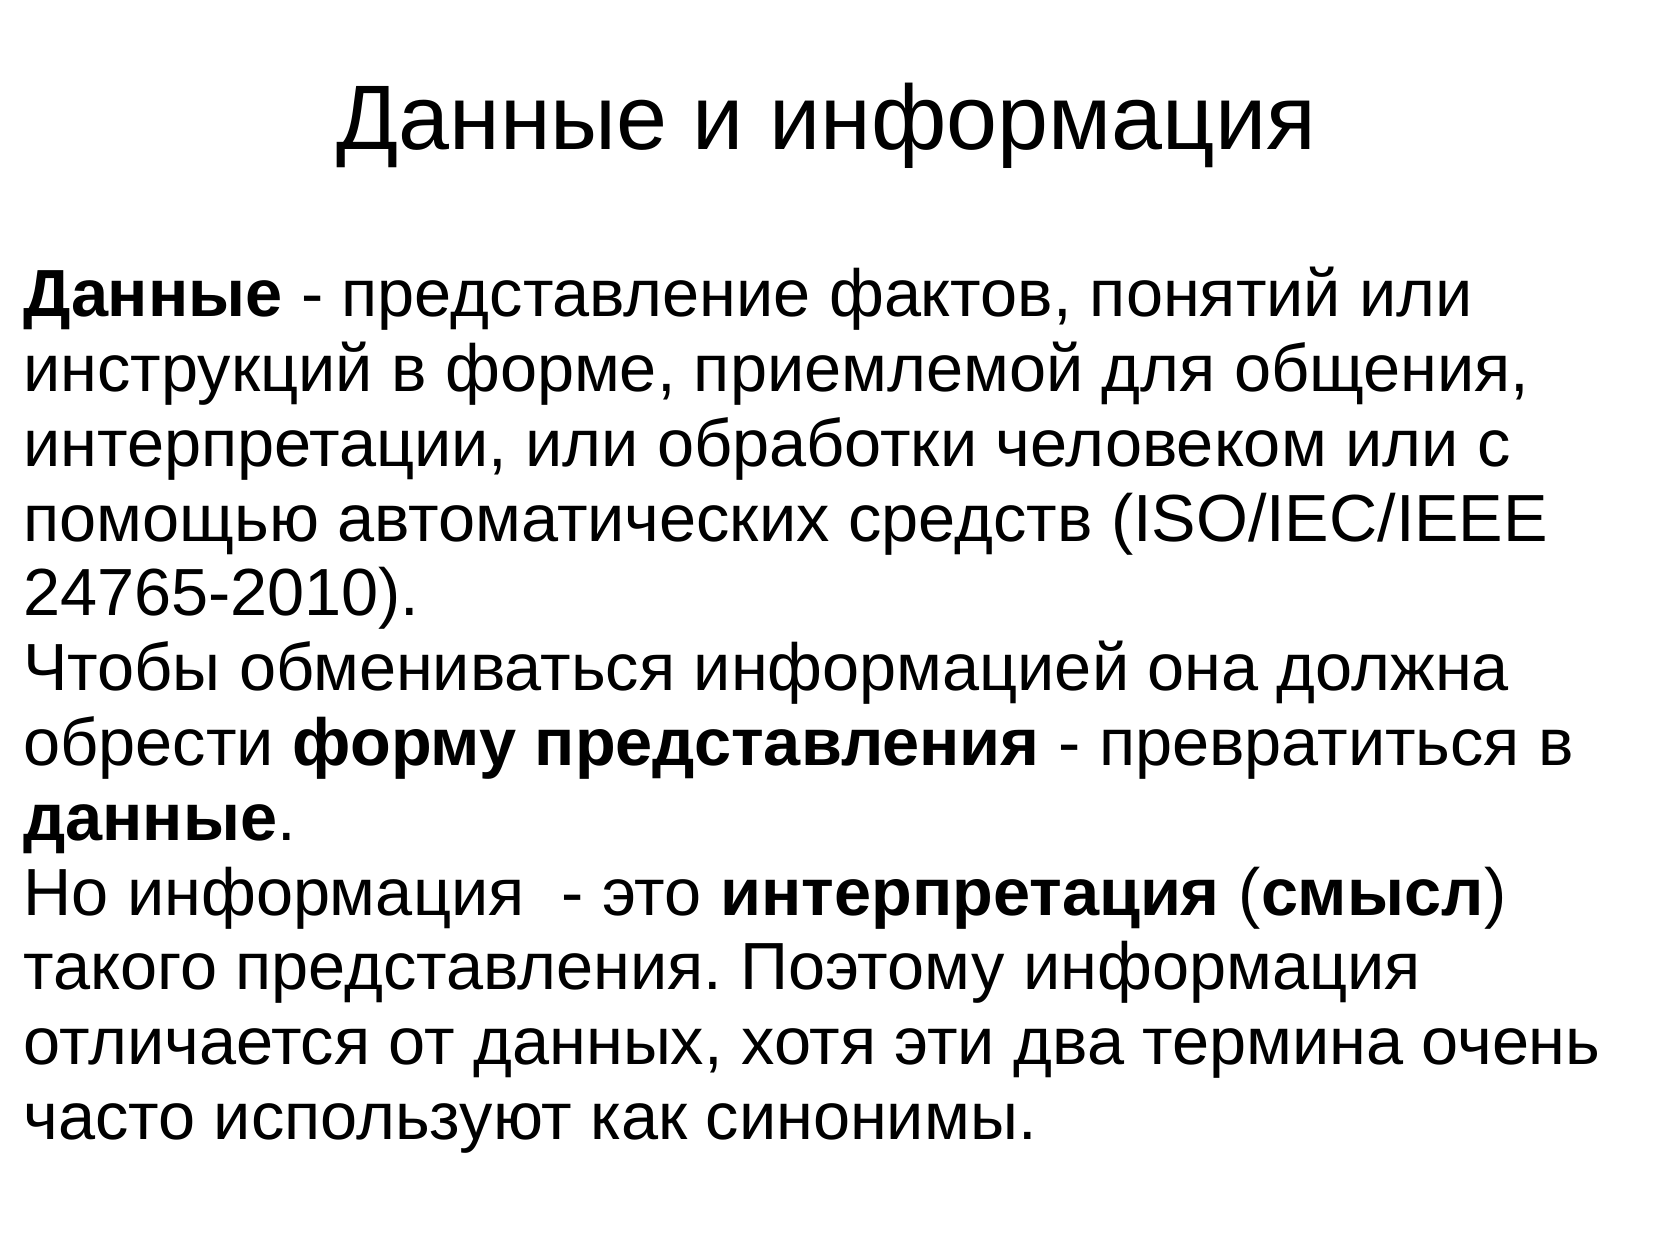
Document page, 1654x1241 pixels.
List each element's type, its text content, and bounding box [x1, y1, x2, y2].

subtitle Данные - представление фактов, понятий или инструкций в форме, приемлемой для общения, интерпретации, или обработки человеком или с помощью автоматических средств (ISO/IEC/IEEE 24765-2010). Чтобы обмениваться информацией она должна обрести форму представления - превратиться в данные. Но информация - это интерпретация (смысл) такого представления. Поэтому информация отличается от данных, хотя эти два термина очень часто используют как синонимы. [23, 256, 1619, 1154]
title Данные и информация [82, 13, 1571, 222]
